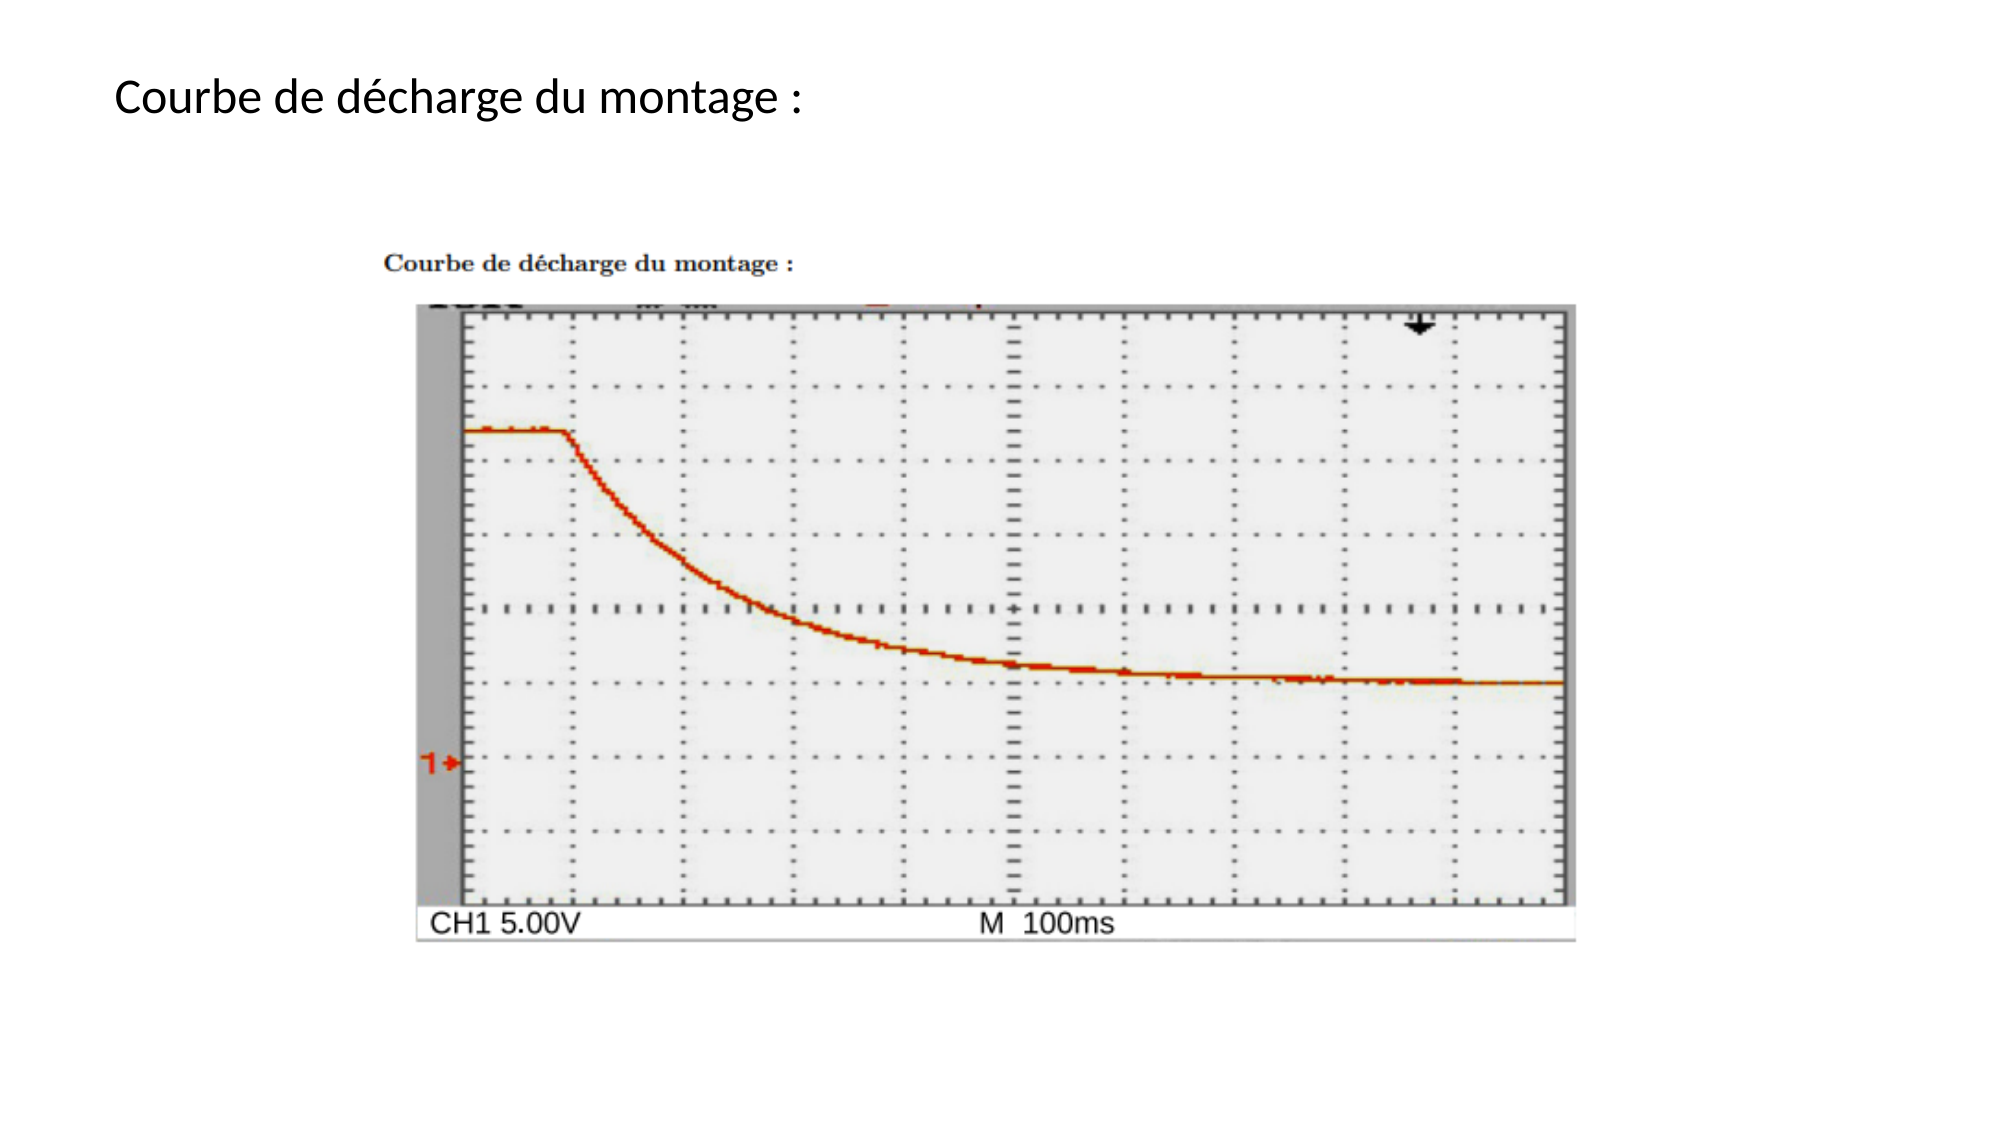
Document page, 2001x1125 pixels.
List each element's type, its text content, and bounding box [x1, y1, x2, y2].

picture [324, 231, 1676, 1029]
list Courbe de décharge du montage : [99, 63, 1835, 145]
